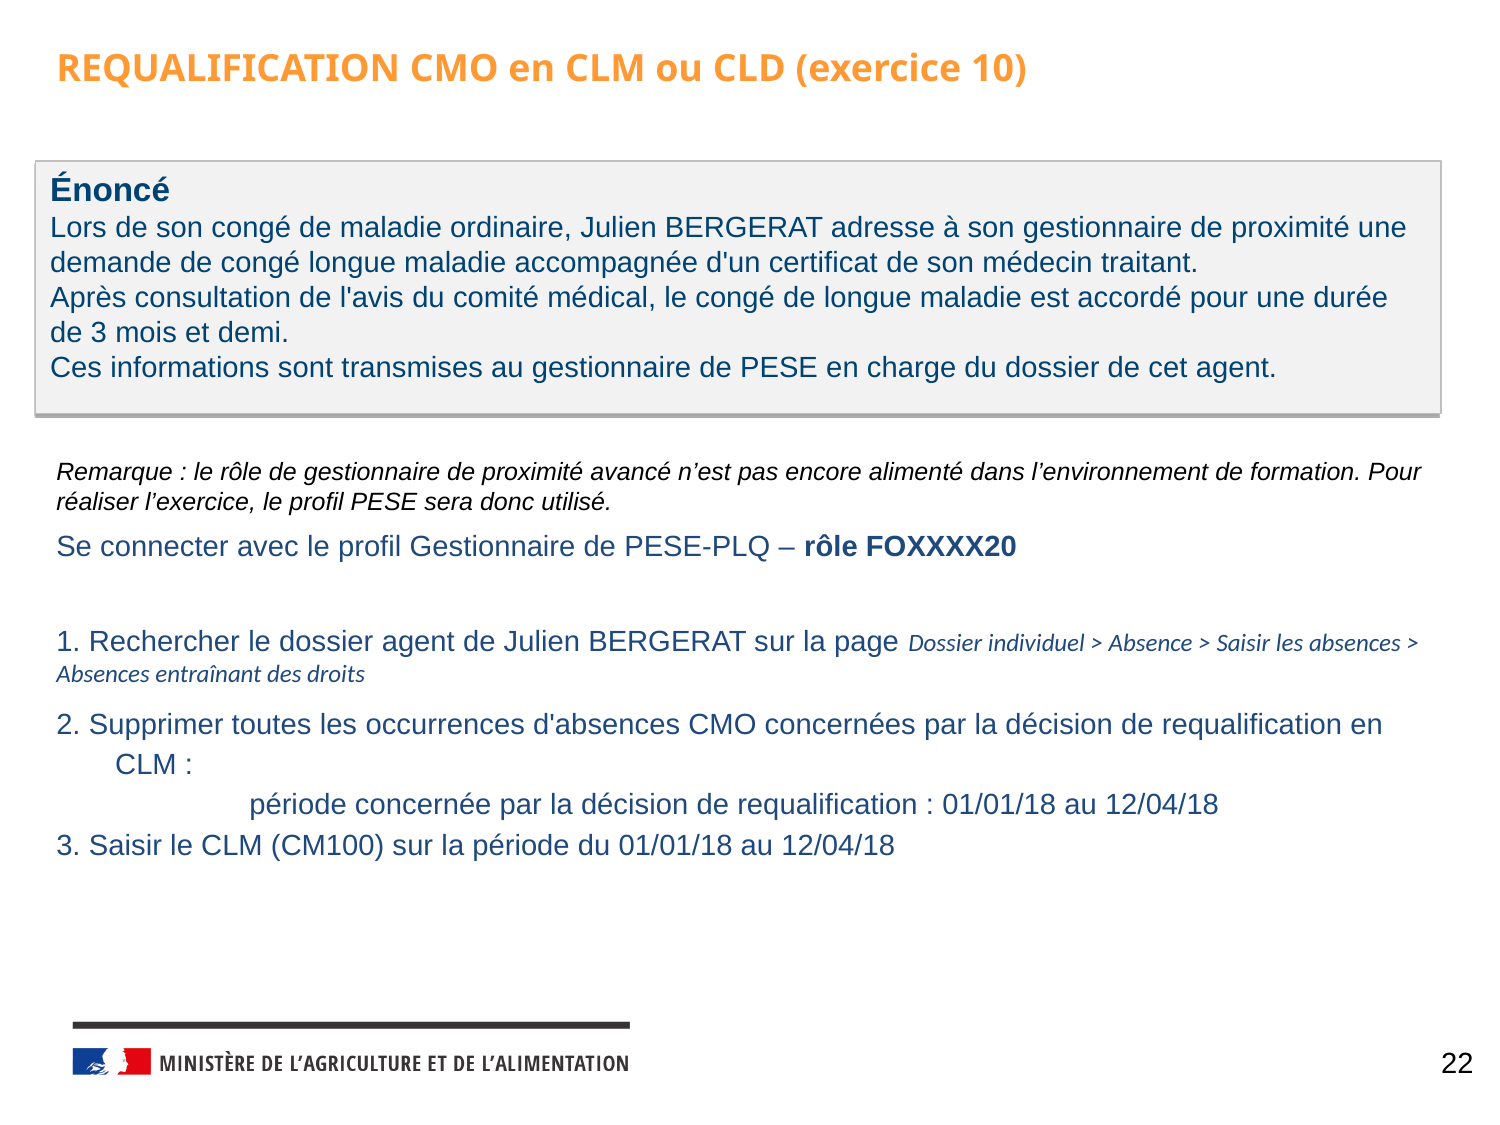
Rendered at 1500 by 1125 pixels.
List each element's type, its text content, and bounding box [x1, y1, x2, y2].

text_box Énoncé Lors de son congé de maladie ordinaire, Julien BERGERAT adresse à son gestionnaire de proximité une demande de congé longue maladie accompagnée d'un certificat de son médecin traitant. Après consultation de l'avis du comité médical, le congé de longue maladie est accordé pour une durée de 3 mois et demi. Ces informations sont transmises au gestionnaire de PESE en charge du dossier de cet agent. [35, 160, 1441, 414]
text_box REQUALIFICATION CMO en CLM ou CLD (exercice 10) [41, 36, 1459, 143]
picture [23, 185, 1430, 1123]
text_box Remarque : le rôle de gestionnaire de proximité avancé n’est pas encore alimenté dans l’environnement de formation. Pour réaliser l’exercice, le profil PESE sera donc utilisé. Se connecter avec le profil Gestionnaire de PESE-PLQ – rôle FOXXXX20 1. Rechercher le dossier agent de Julien BERGERAT sur la page Dossier individuel > Absence > Saisir les absences > Absences entraînant des droits 2. Supprimer toutes les occurrences d'absences CMO concernées par la décision de requalification en CLM : période concernée par la décision de requalification : 01/01/18 au 12/04/18 3. Saisir le CLM (CM100) sur la période du 01/01/18 au 12/04/18 [41, 412, 1459, 1100]
